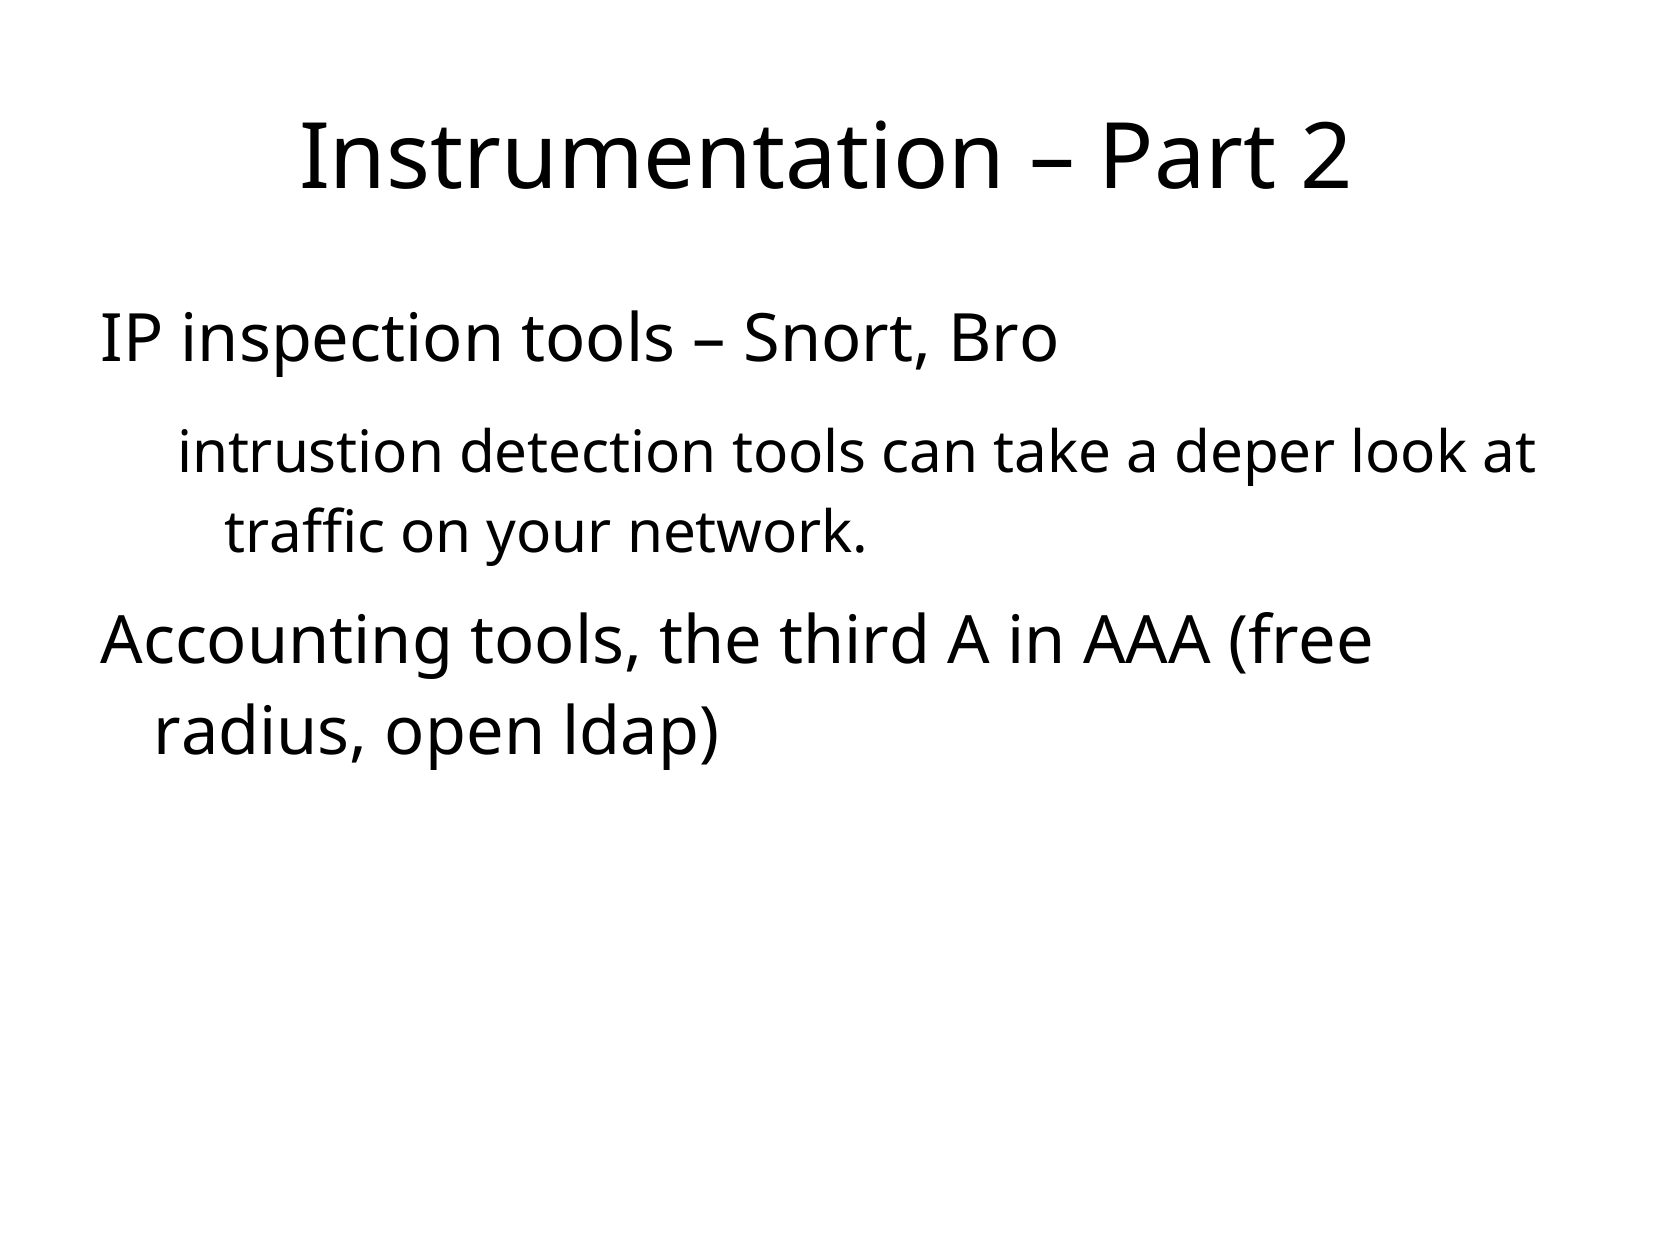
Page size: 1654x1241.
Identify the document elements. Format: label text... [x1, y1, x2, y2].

title Instrumentation – Part 2 [82, 49, 1571, 257]
list IP inspection tools – Snort, Bro intrustion detection tools can take a deper look at traffic on your network. Accounting tools, the third A in AAA (free radius, open ldap) [82, 290, 1571, 1109]
